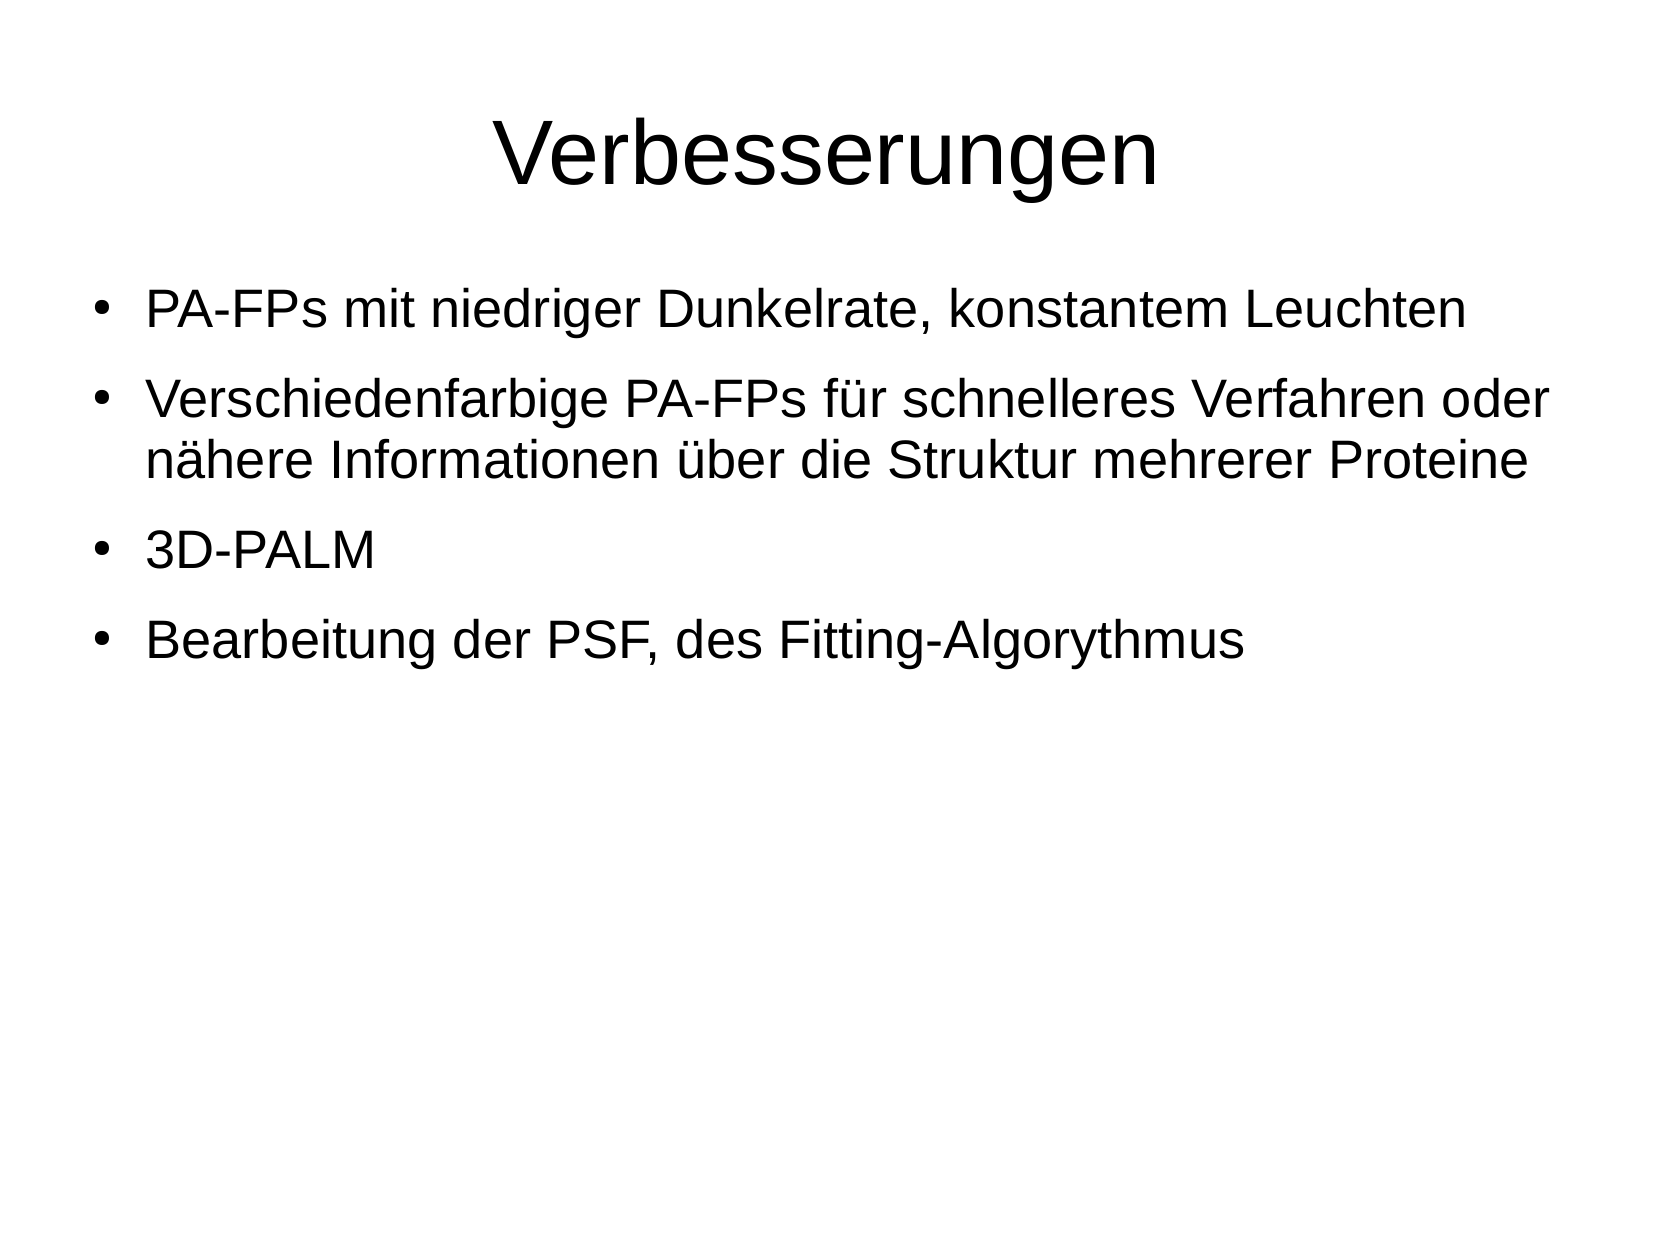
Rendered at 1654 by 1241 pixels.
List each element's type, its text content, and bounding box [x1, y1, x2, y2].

title Verbesserungen [82, 49, 1571, 257]
list PA-FPs mit niedriger Dunkelrate, konstantem Leuchten Verschiedenfarbige PA-FPs für schnelleres Verfahren oder nähere Informationen über die Struktur mehrerer Proteine 3D-PALM Bearbeitung der PSF, des Fitting-Algorythmus [74, 278, 1563, 1098]
